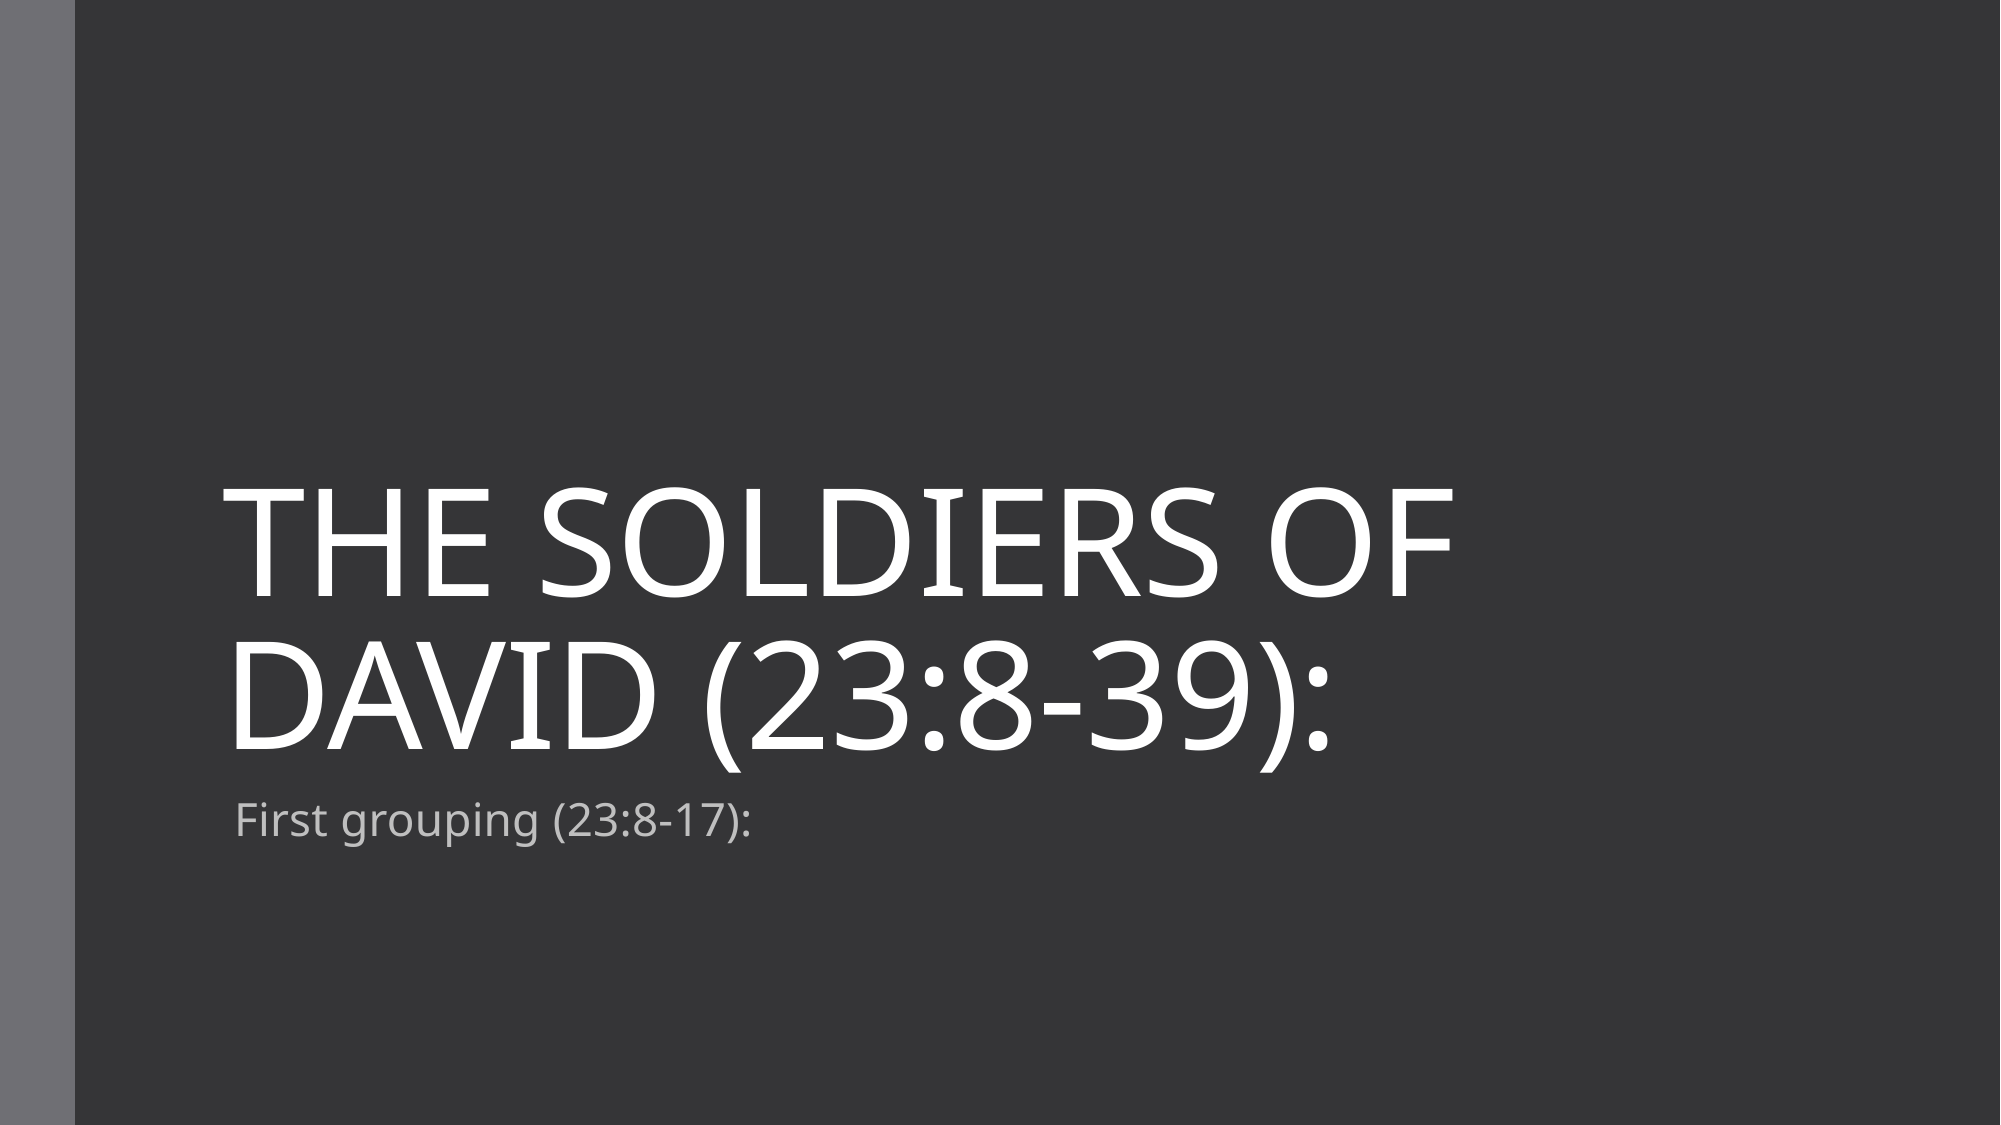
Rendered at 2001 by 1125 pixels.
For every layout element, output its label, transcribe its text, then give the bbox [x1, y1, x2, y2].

title THE SOLDIERS OF DAVID (23:8-39): [206, 124, 1752, 787]
subtitle First grouping (23:8-17): [206, 787, 1752, 1066]
